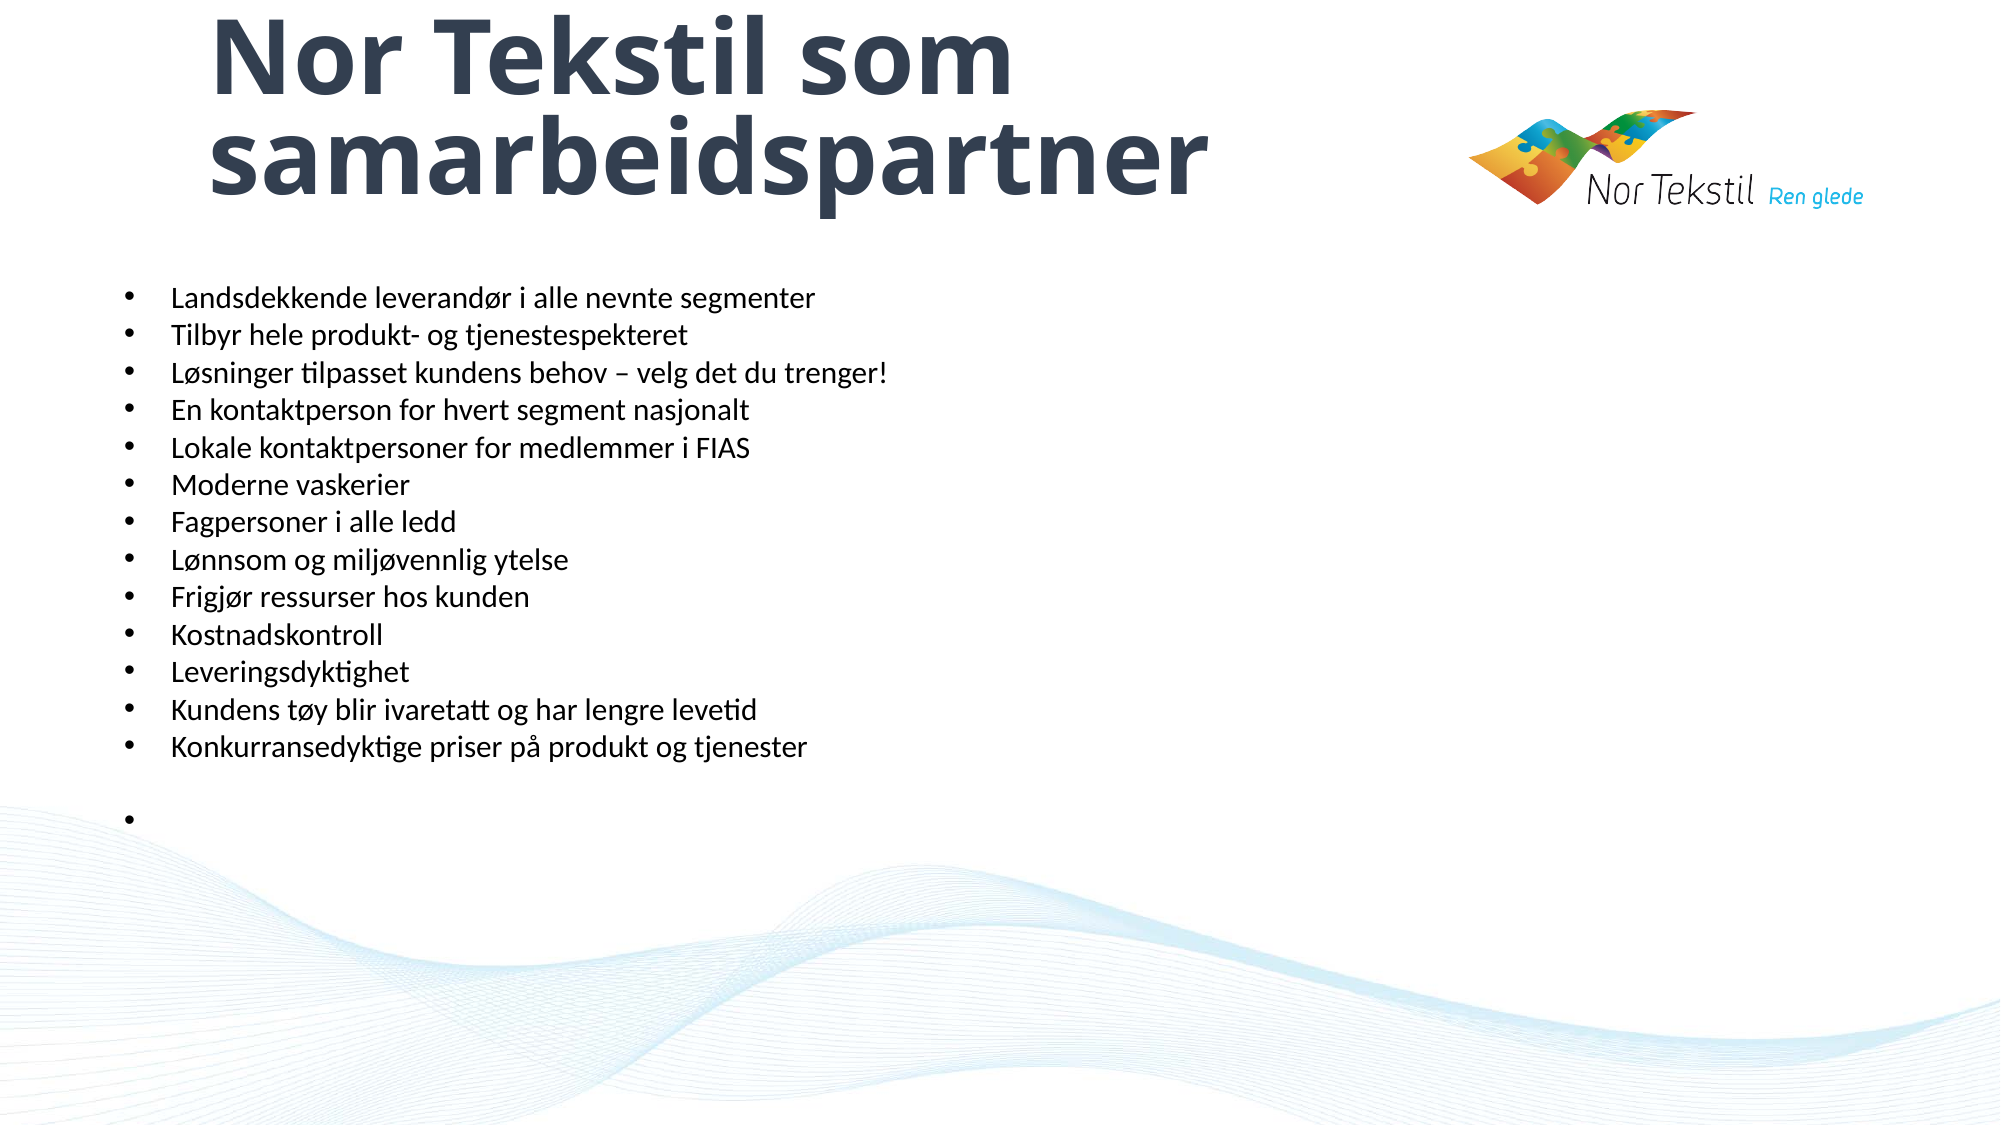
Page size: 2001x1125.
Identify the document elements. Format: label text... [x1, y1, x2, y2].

text_box [609, 581, 2000, 1015]
text_box Nor Tekstil som samarbeidspartner [193, 0, 1344, 229]
text_box Landsdekkende leverandør i alle nevnte segmenter Tilbyr hele produkt- og tjenestespekteret Løsninger tilpasset kundens behov – velg det du trenger! En kontaktperson for hvert segment nasjonalt Lokale kontaktpersoner for medlemmer i FIAS Moderne vaskerier Fagpersoner i alle ledd Lønnsom og miljøvennlig ytelse Frigjør ressurser hos kunden Kostnadskontroll Leveringsdyktighet Kundens tøy blir ivaretatt og har lengre levetid Konkurransedyktige priser på produkt og tjenester [109, 229, 1469, 854]
